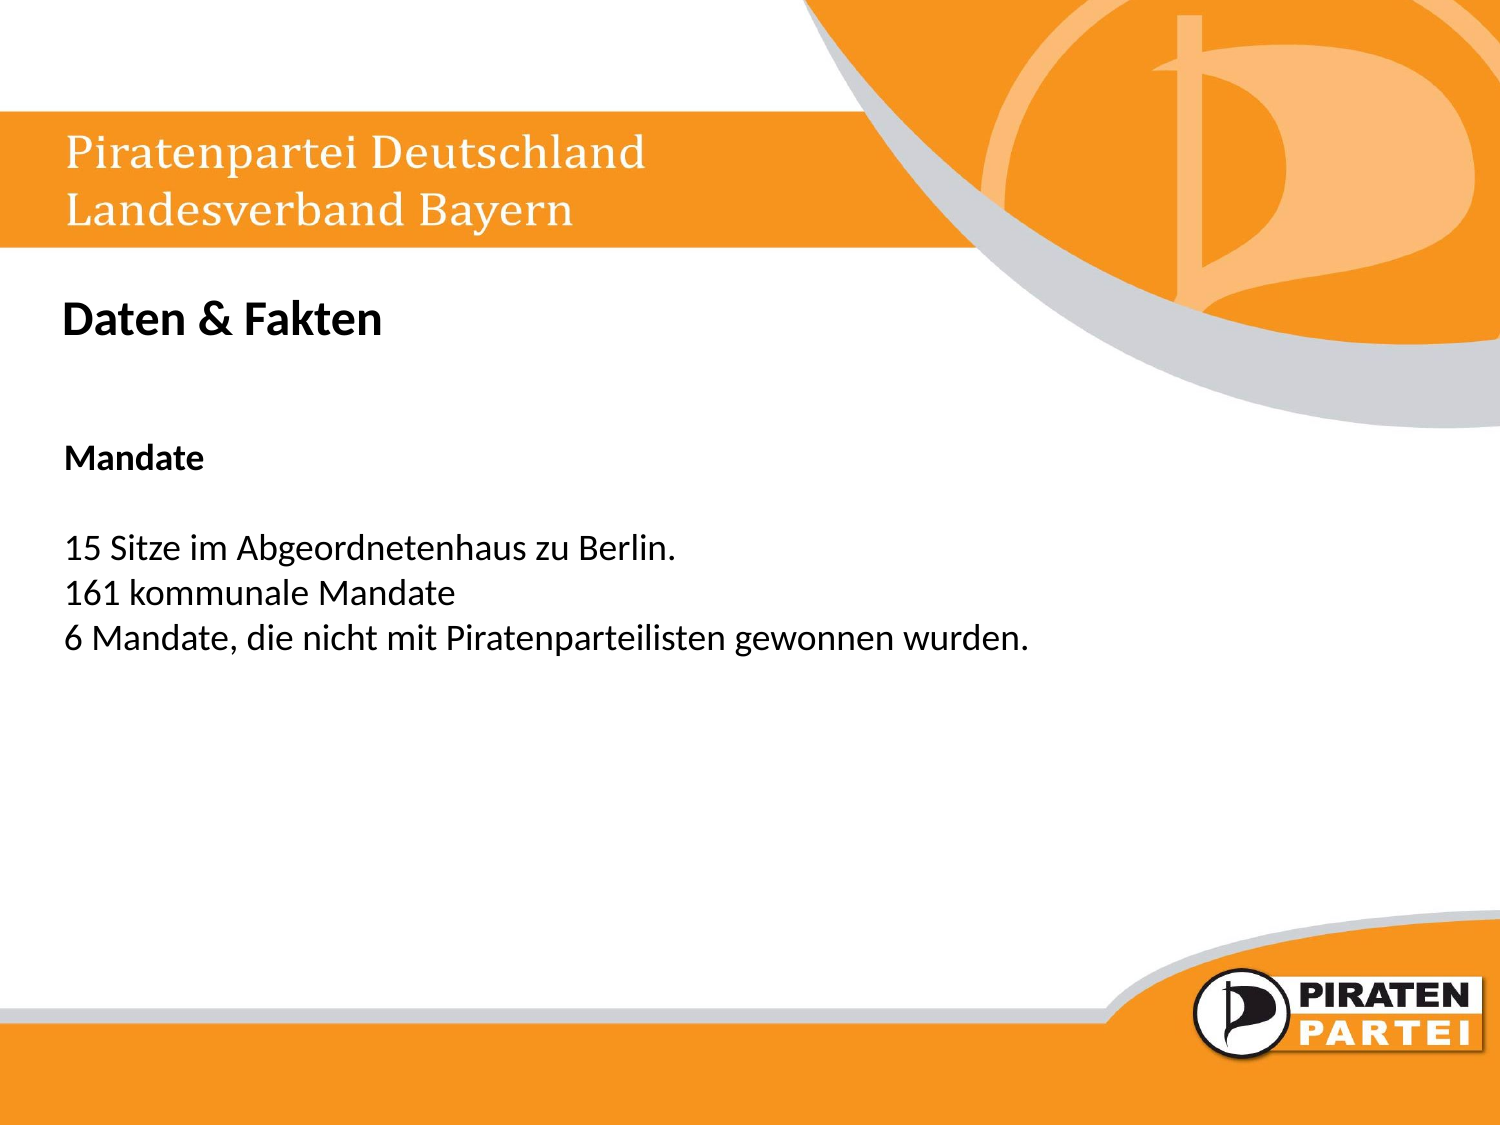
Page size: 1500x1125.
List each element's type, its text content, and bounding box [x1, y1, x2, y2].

text_box Mandate 15 Sitze im Abgeordnetenhaus zu Berlin. 161 kommunale Mandate 6 Mandate, die nicht mit Piratenparteilisten gewonnen wurden. [49, 425, 1394, 666]
text_box Daten & Fakten [47, 277, 398, 353]
picture [0, 0, 1500, 1125]
